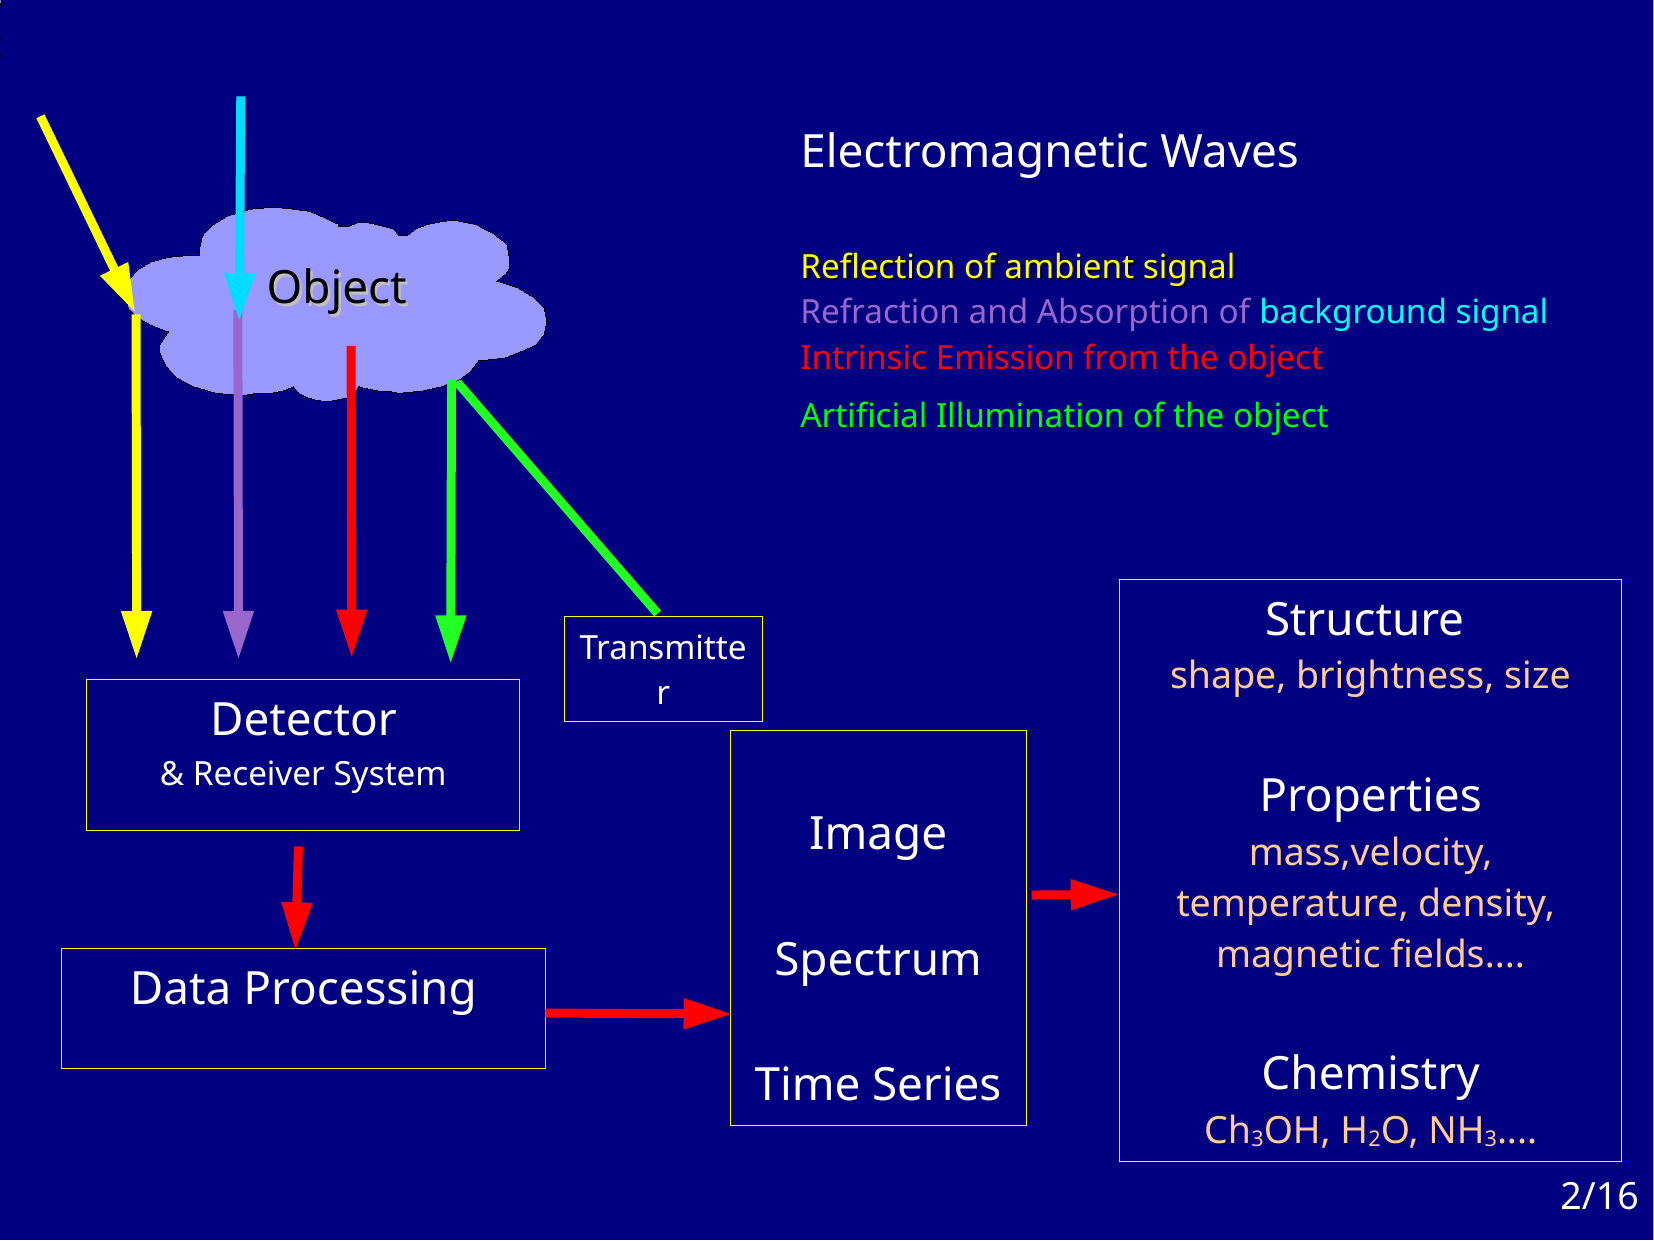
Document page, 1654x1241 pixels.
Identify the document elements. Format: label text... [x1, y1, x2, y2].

text_box Structure shape, brightness, size Properties mass,velocity, temperature, density, magnetic fields.... Chemistry Ch3OH, H2O, NH3.... [1119, 579, 1622, 1115]
text_box Electromagnetic Waves Reflection of ambient signal Refraction and Absorption of background signal Intrinsic Emission from the object Artificial Illumination of the object [785, 110, 1569, 413]
text_box [243, 206, 547, 402]
text_box Detector & Receiver System [86, 679, 520, 831]
text_box Data Processing [61, 948, 546, 1069]
text_box Transmitter [564, 616, 763, 677]
text_box [127, 213, 235, 395]
text_box Image Spectrum Time Series [730, 730, 1027, 1126]
text_box Object [240, 247, 434, 318]
